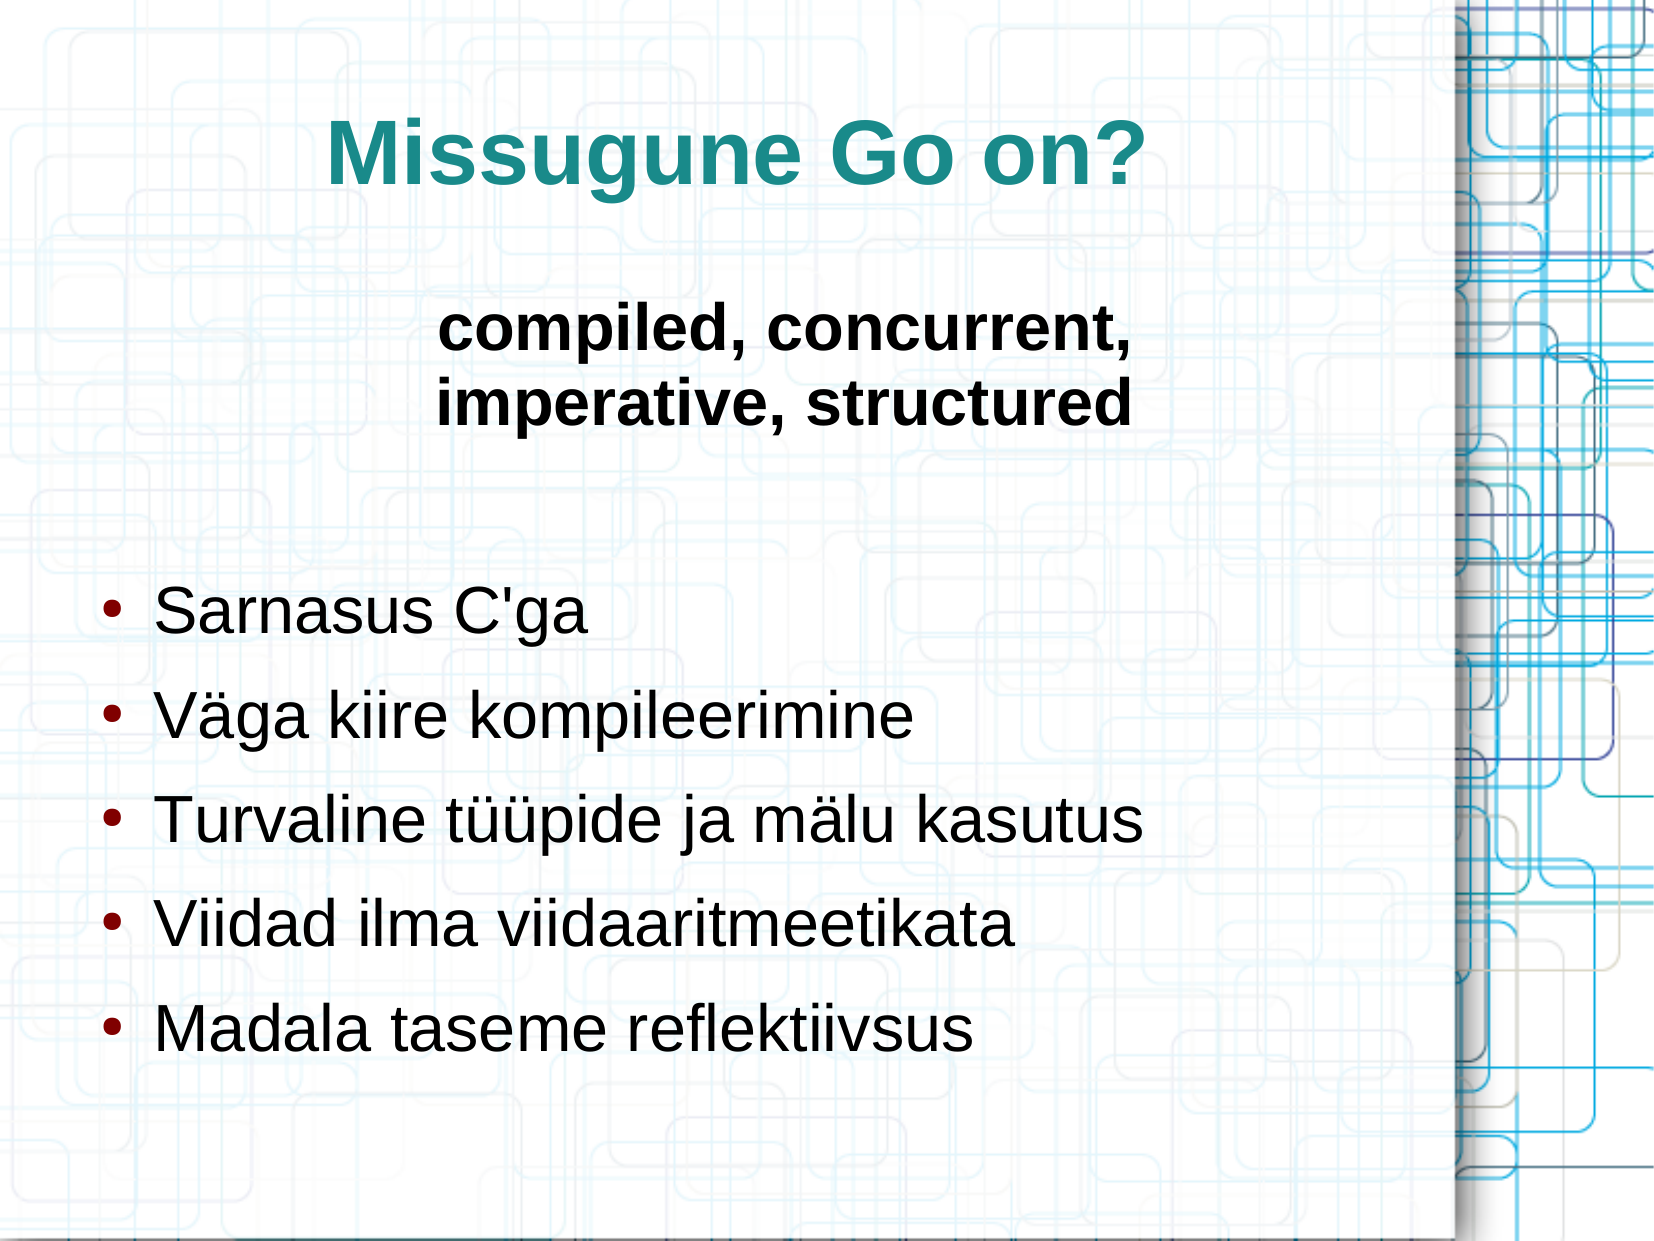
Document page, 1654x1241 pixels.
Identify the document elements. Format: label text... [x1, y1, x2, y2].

picture [0, 0, 1654, 1241]
list compiled, concurrent, imperative, structured Sarnasus C'ga Väga kiire kompileerimine Turvaline tüüpide ja mälu kasutus Viidad ilma viidaaritmeetikata Madala taseme reflektiivsus [82, 290, 1418, 1170]
title Missugune Go on? [59, 56, 1418, 250]
